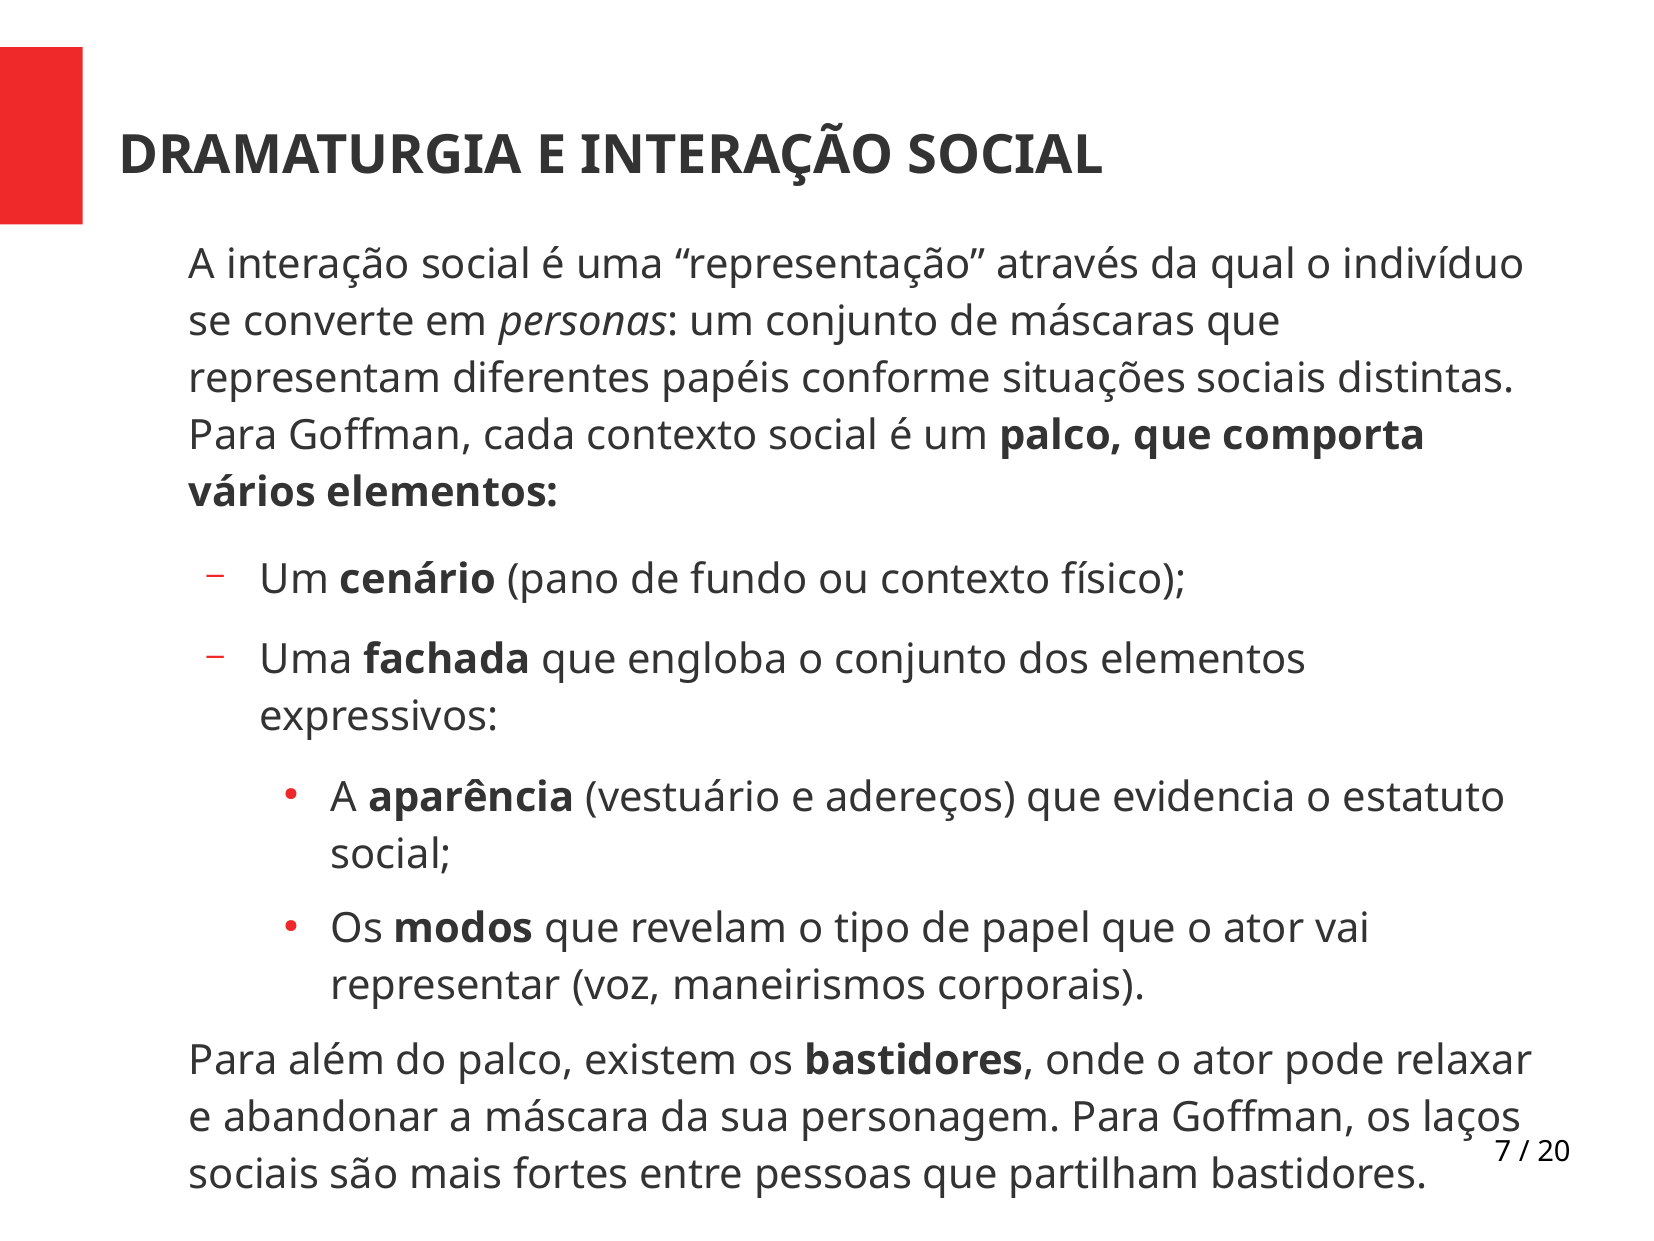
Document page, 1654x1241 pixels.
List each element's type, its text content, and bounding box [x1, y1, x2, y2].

list A interação social é uma “representação” através da qual o indivíduo se converte em personas: um conjunto de máscaras que representam diferentes papéis conforme situações sociais distintas. Para Goffman, cada contexto social é um palco, que comporta vários elementos: Um cenário (pano de fundo ou contexto físico); Uma fachada que engloba o conjunto dos elementos expressivos: A aparência (vestuário e adereços) que evidencia o estatuto social; Os modos que revelam o tipo de papel que o ator vai representar (voz, maneirismos corporais). Para além do palco, existem os bastidores, onde o ator pode relaxar e abandonar a máscara da sua personagem. Para Goffman, os laços sociais são mais fortes entre pessoas que partilham bastidores. [118, 153, 1536, 873]
title DRAMATURGIA E INTERAÇÃO SOCIAL [118, 49, 1571, 257]
